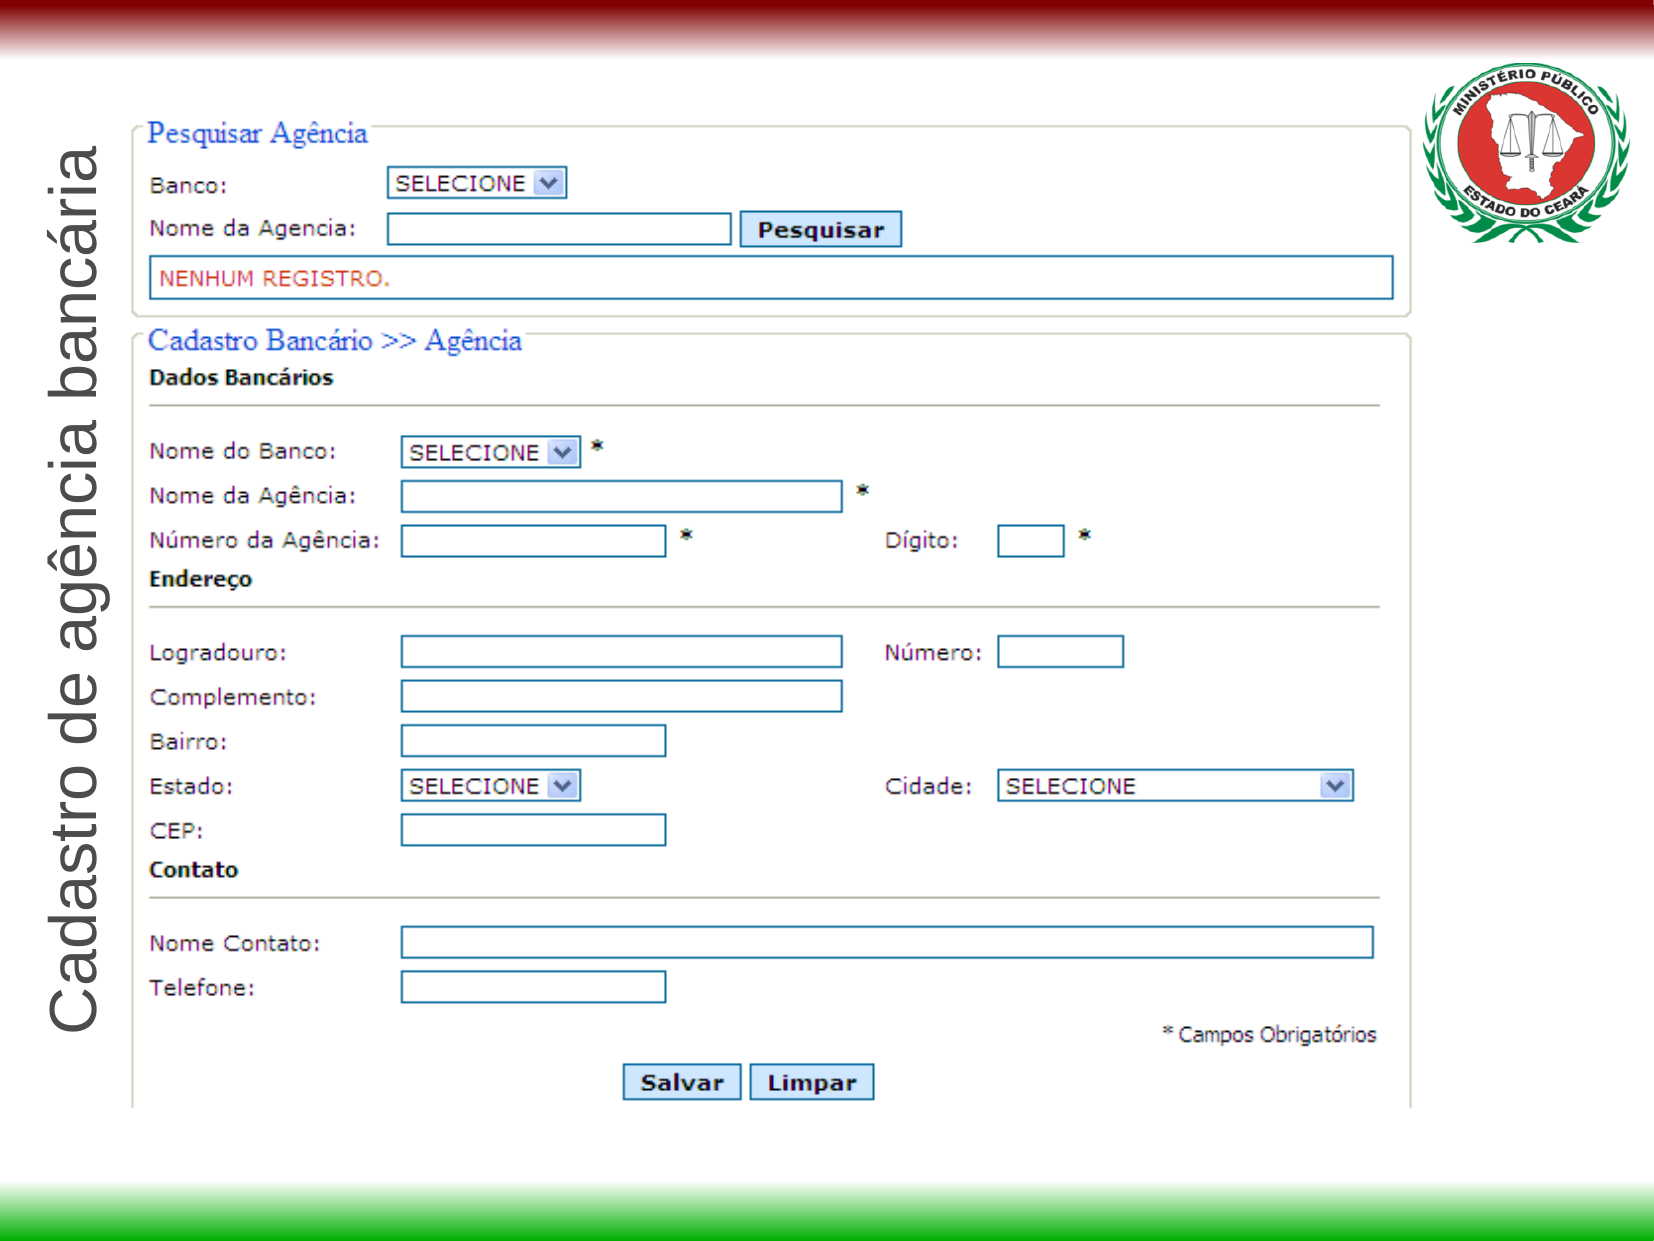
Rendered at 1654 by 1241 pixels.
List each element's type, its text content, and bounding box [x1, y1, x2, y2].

picture [118, 118, 1418, 1123]
title Cadastro de agência bancária [0, 0, 148, 1241]
picture [1423, 63, 1630, 243]
